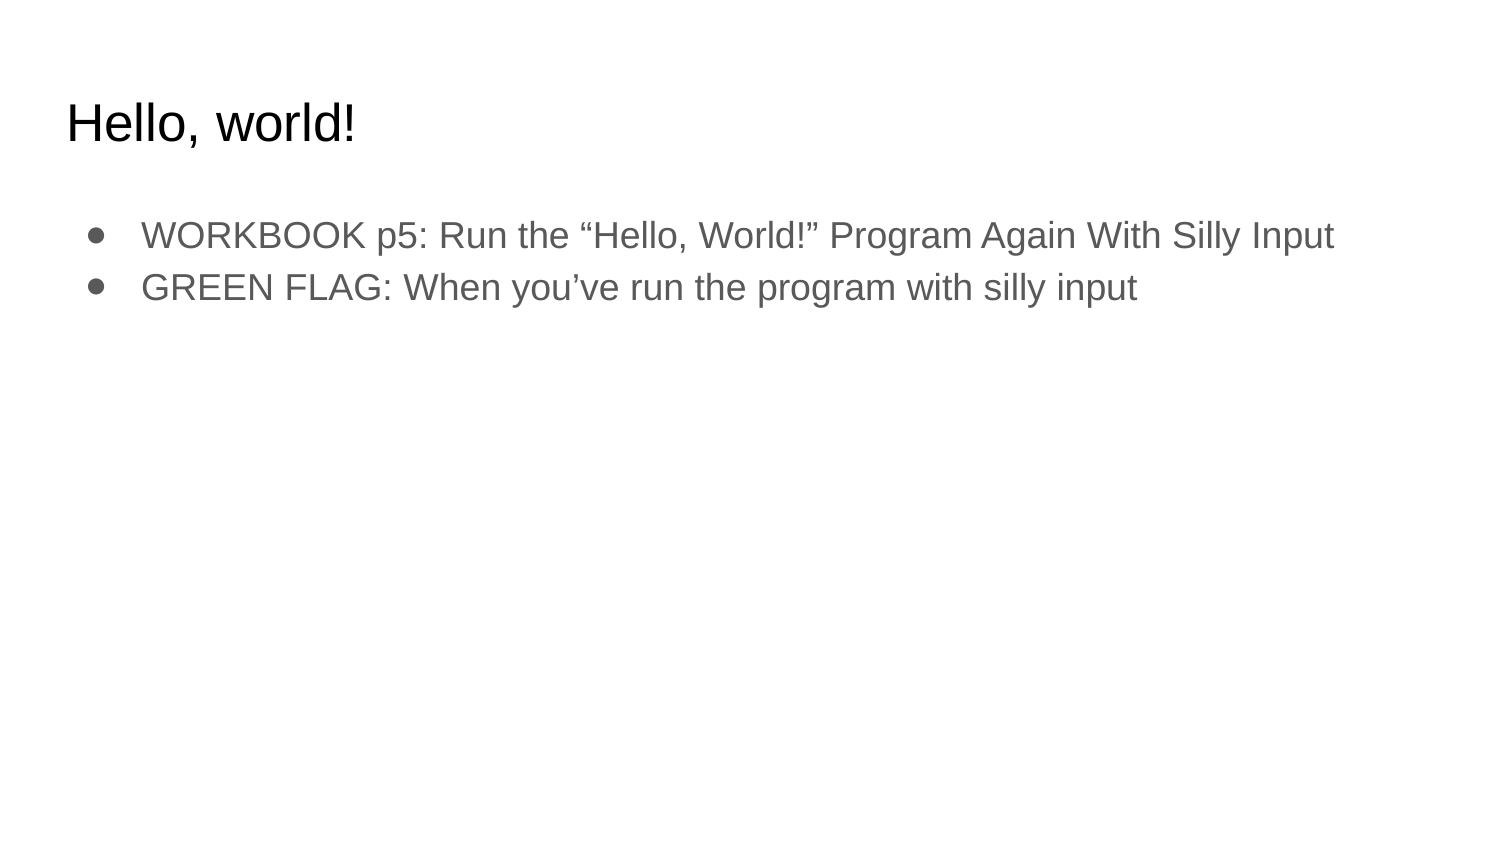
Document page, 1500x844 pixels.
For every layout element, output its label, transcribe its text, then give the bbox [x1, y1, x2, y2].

list WORKBOOK p5: Run the “Hello, World!” Program Again With Silly Input GREEN FLAG: When you’ve run the program with silly input [51, 189, 1449, 750]
title Hello, world! [51, 72, 1449, 167]
